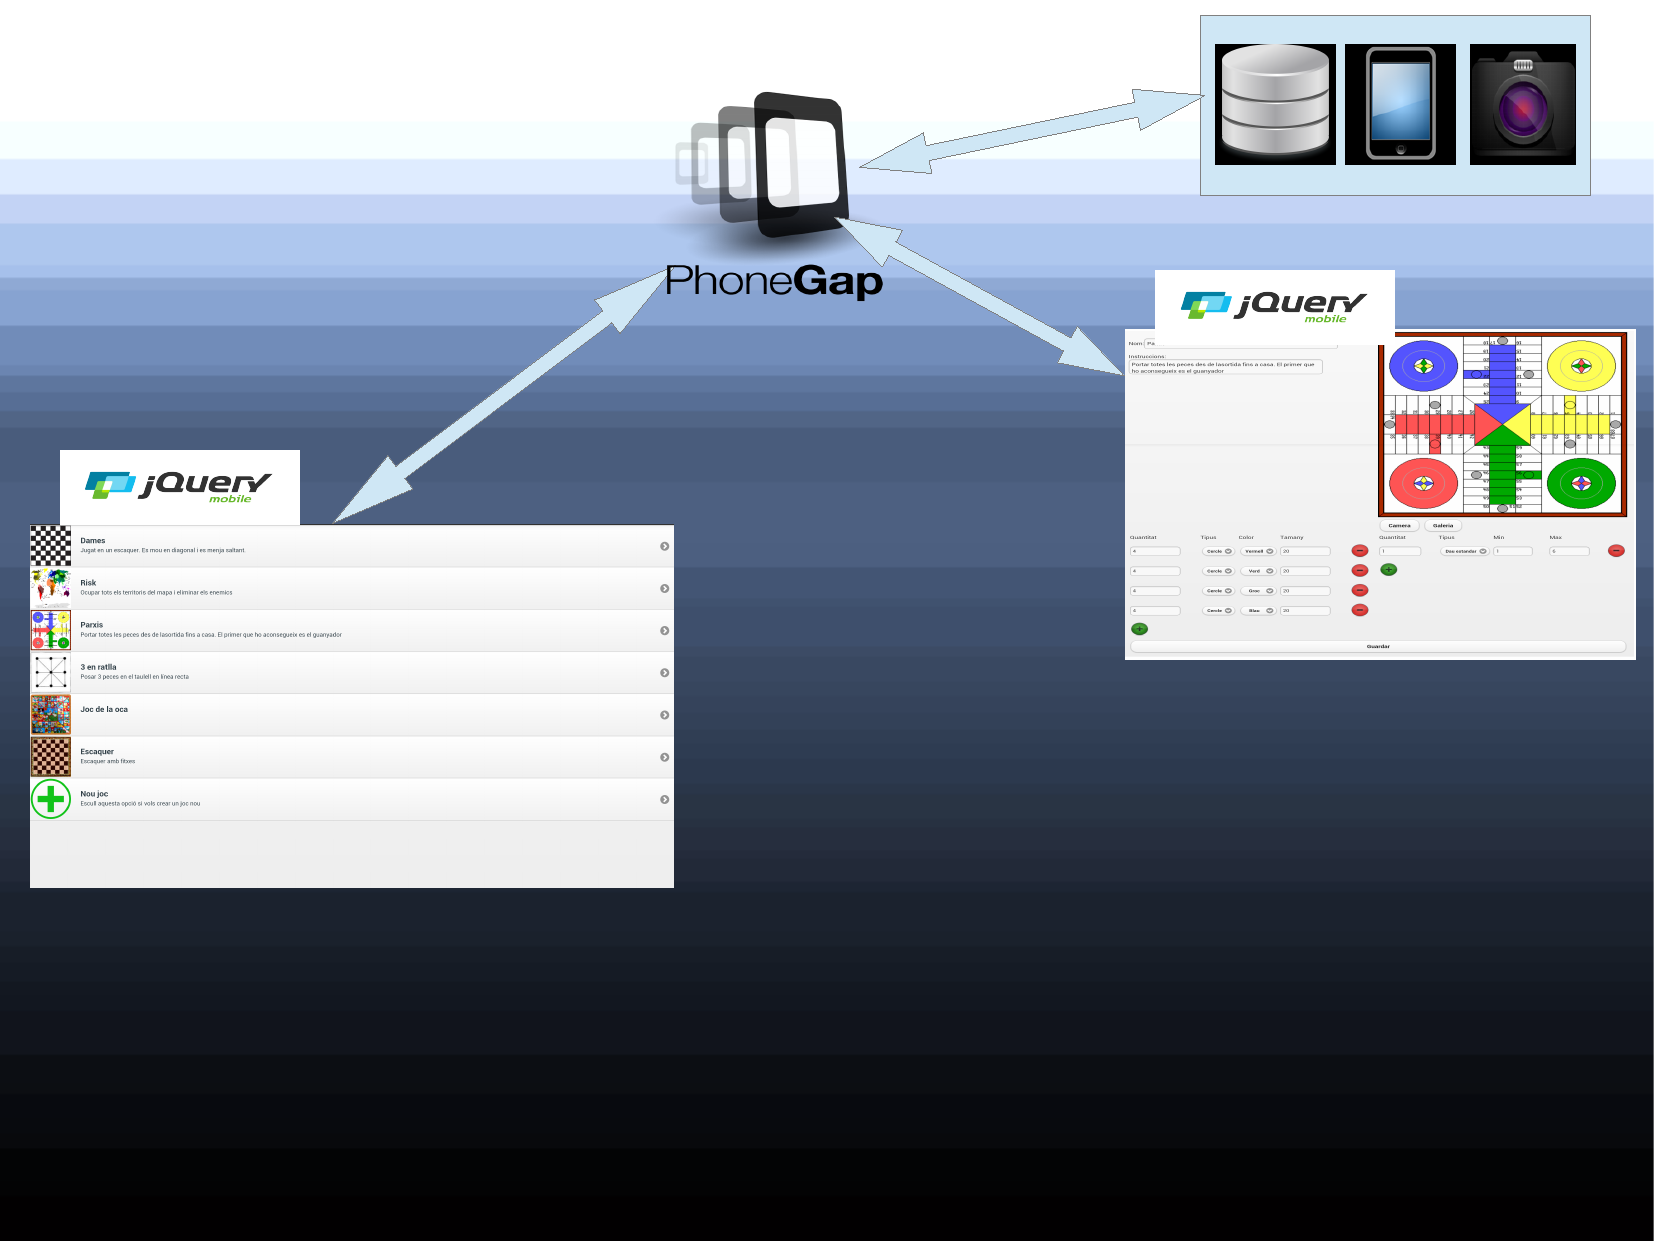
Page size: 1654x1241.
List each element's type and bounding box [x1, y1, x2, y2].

text_box [332, 284, 634, 524]
text_box [859, 15, 1591, 196]
picture [0, 0, 1654, 1241]
text_box [834, 217, 1125, 376]
